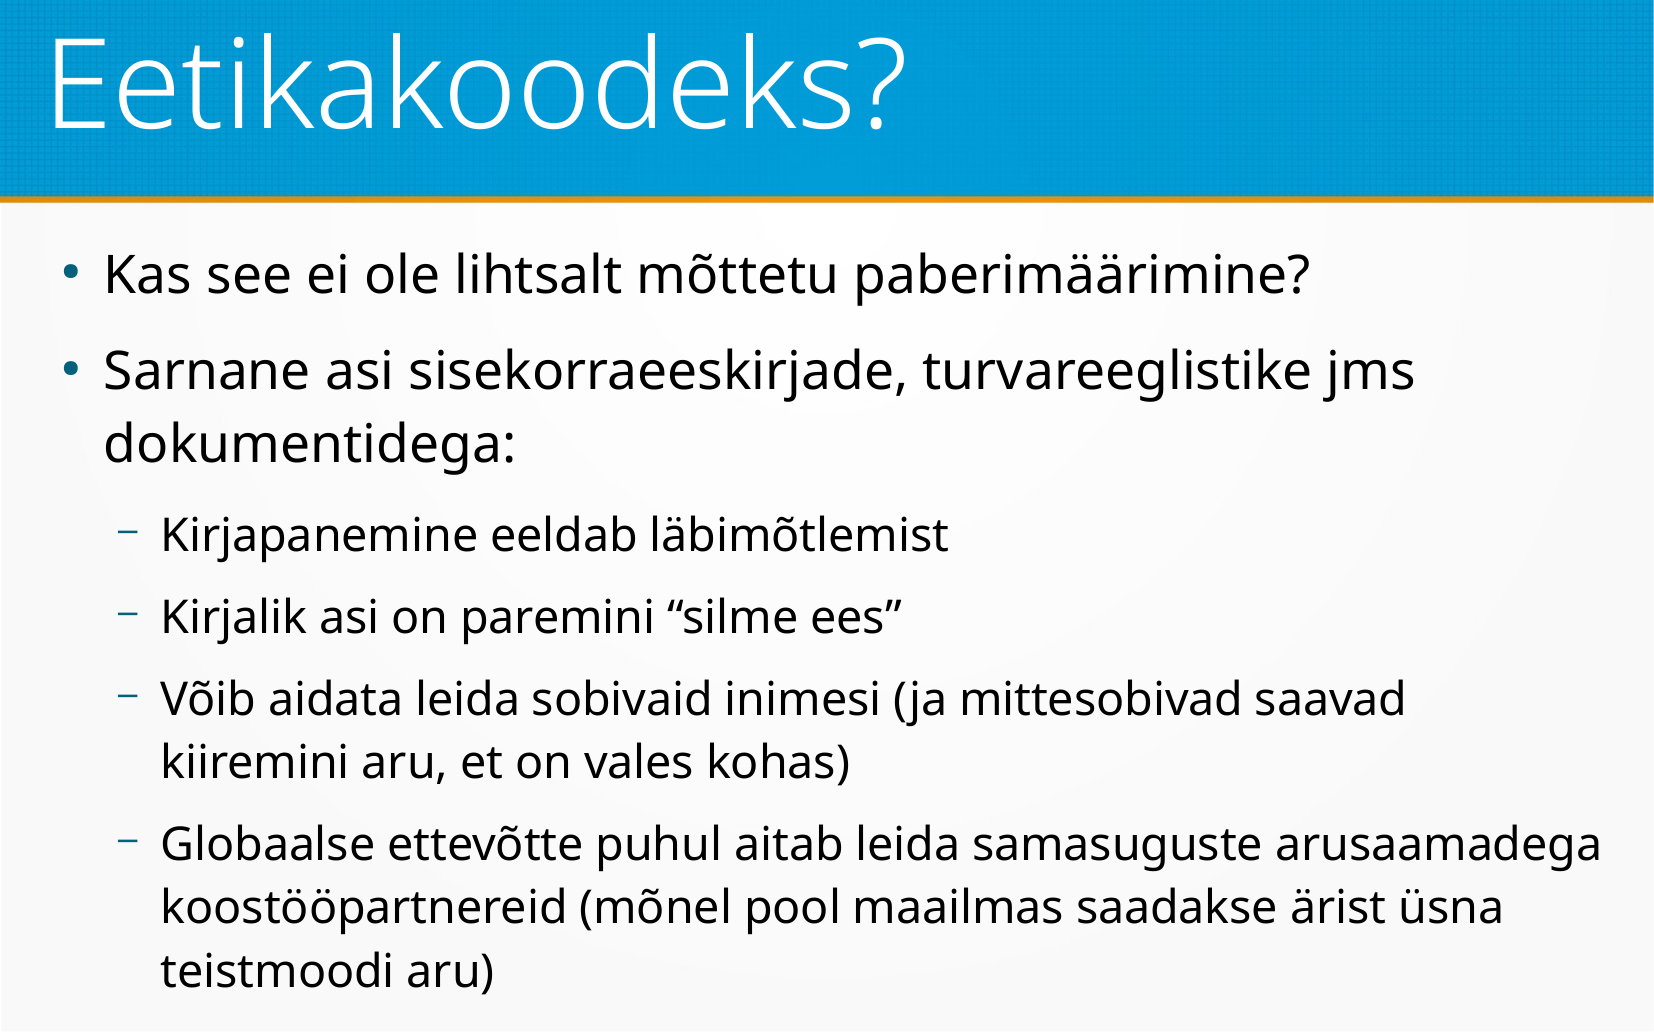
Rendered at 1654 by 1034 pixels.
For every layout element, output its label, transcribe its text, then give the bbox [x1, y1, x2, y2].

list Kas see ei ole lihtsalt mõttetu paberimäärimine? Sarnane asi sisekorraeeskirjade, turvareeglistike jms dokumentidega: Kirjapanemine eeldab läbimõtlemist Kirjalik asi on paremini “silme ees” Võib aidata leida sobivaid inimesi (ja mittesobivad saavad kiiremini aru, et on vales kohas) Globaalse ettevõtte puhul aitab leida samasuguste arusaamadega koostööpartnereid (mõnel pool maailmas saadakse ärist üsna teistmoodi aru) [47, 236, 1607, 1002]
title Eetikakoodeks? [43, 0, 1619, 166]
picture [0, 195, 1654, 1034]
